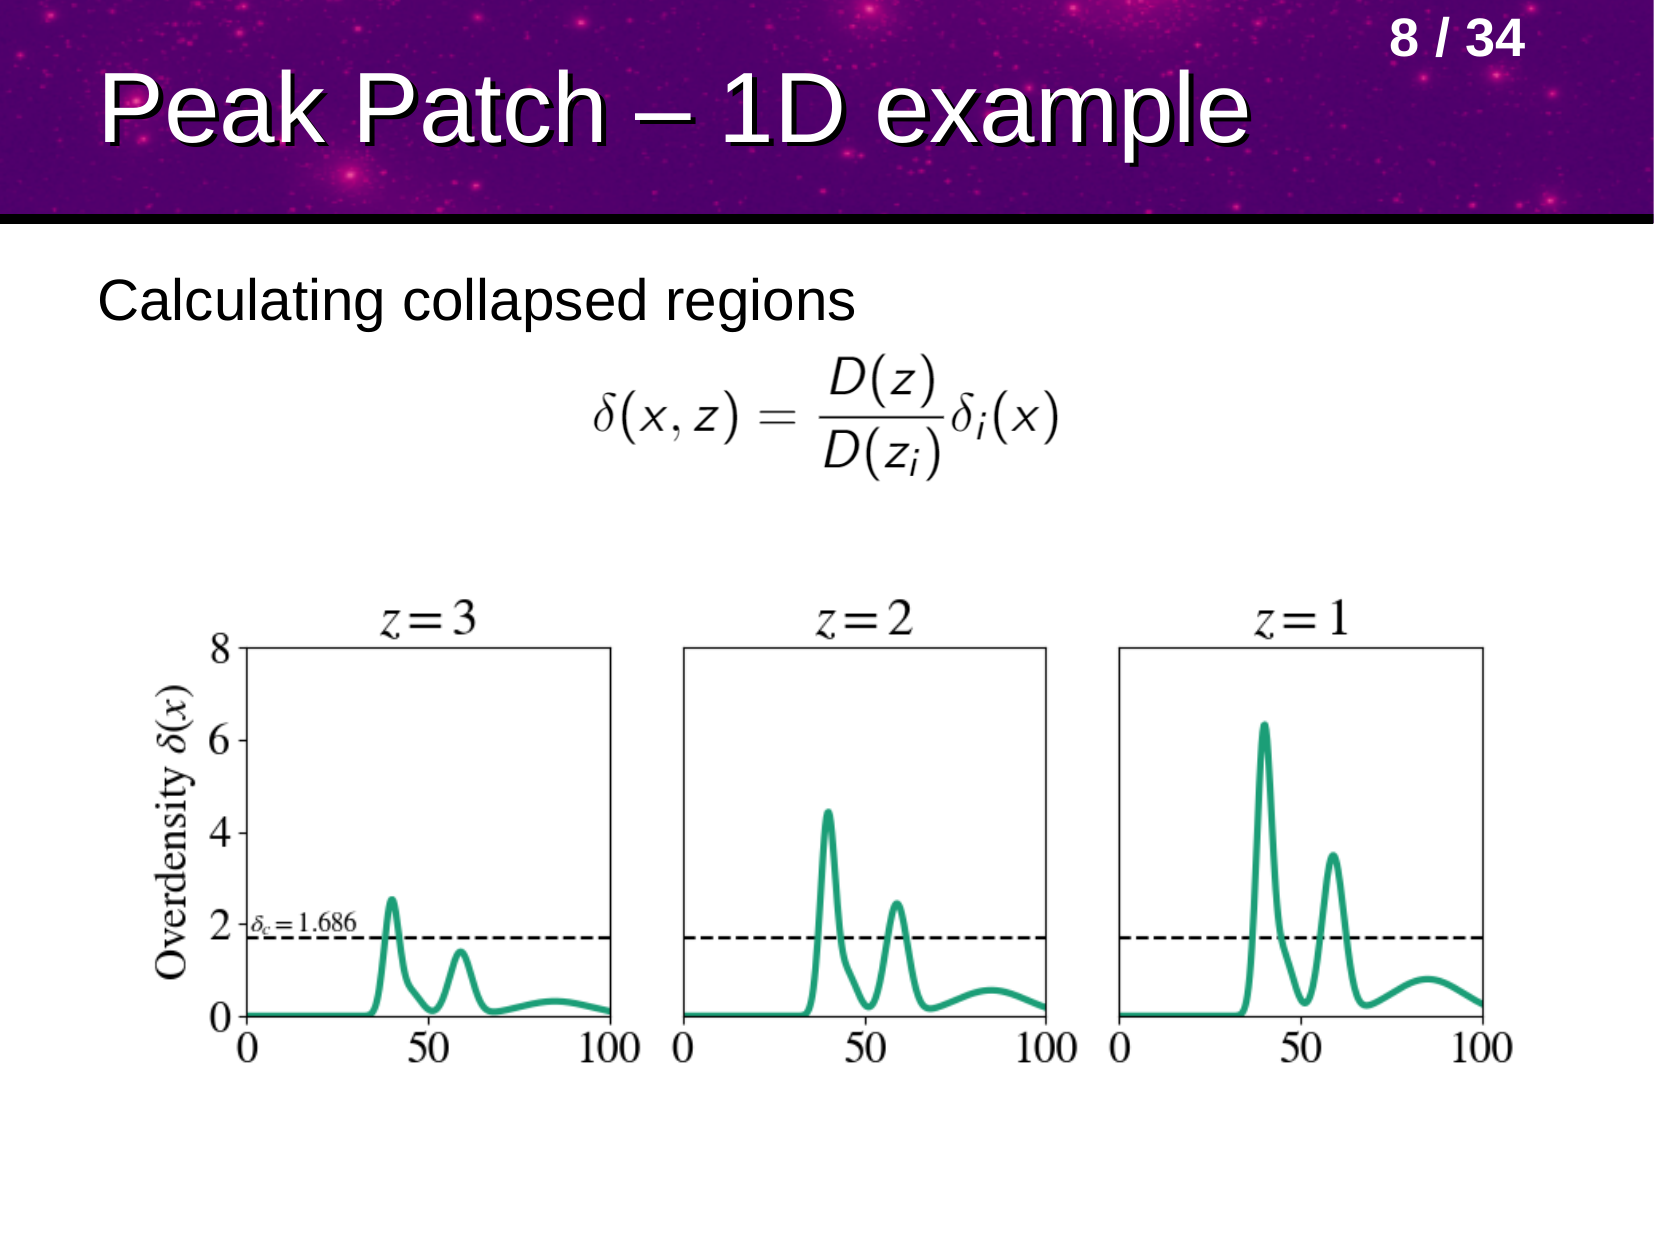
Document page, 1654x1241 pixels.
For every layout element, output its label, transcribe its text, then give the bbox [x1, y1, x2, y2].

picture [47, 590, 1642, 1069]
text_box Peak Patch – 1D example [82, 44, 1371, 283]
picture [566, 318, 1099, 520]
text_box <number> / 34 [1375, 0, 1654, 77]
picture [0, 0, 1654, 214]
text_box Calculating collapsed regions [82, 259, 969, 405]
